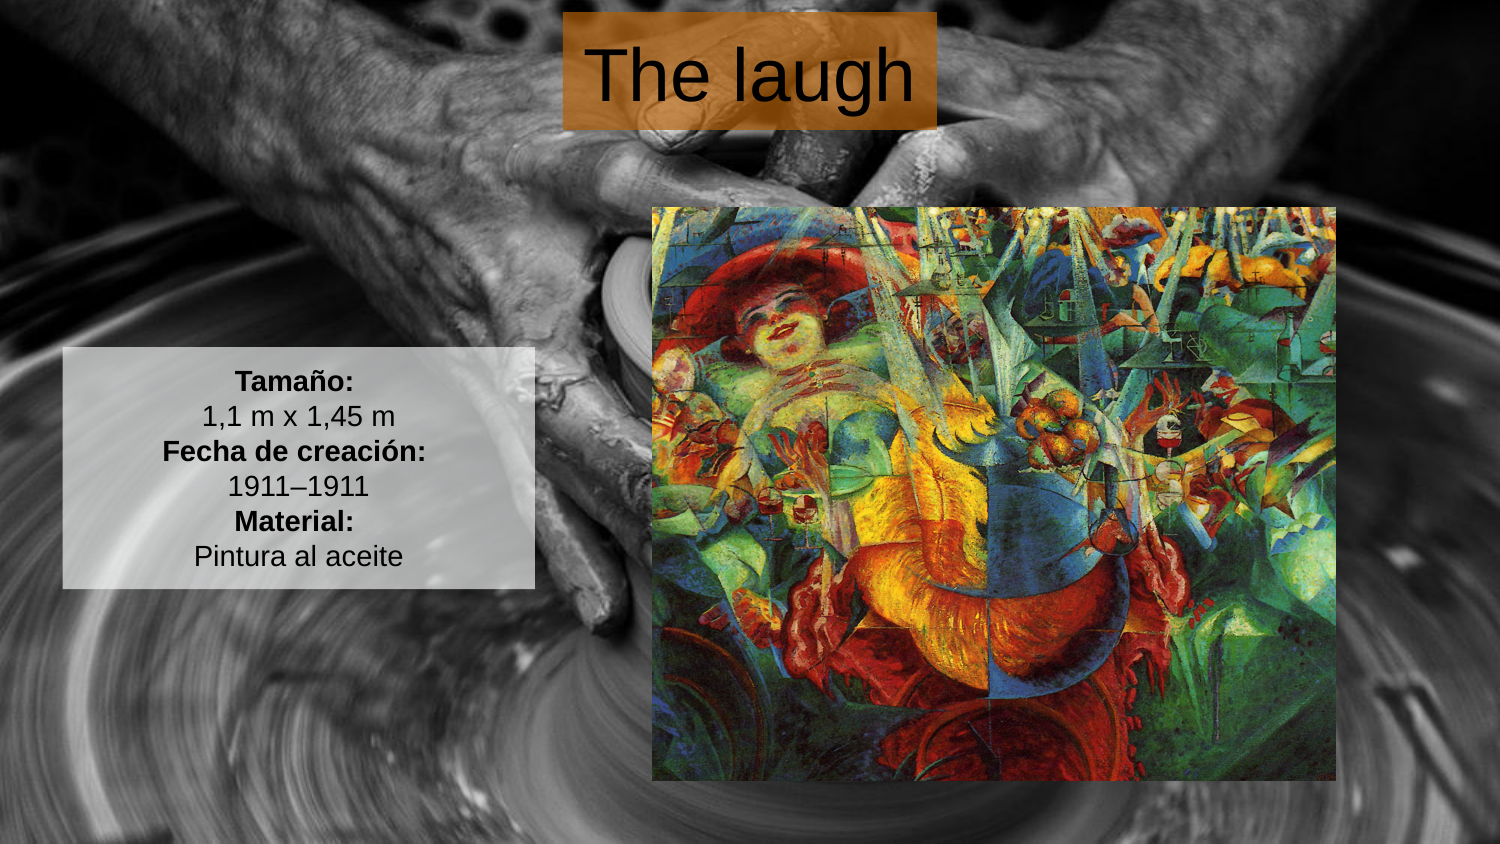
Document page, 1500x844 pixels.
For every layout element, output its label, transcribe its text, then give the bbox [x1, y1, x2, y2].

text_box Tamaño: 1,1 m x 1,45 m Fecha de creación: 1911–1911 Material: Pintura al aceite [62, 347, 535, 590]
title The laugh [562, 12, 937, 130]
picture [0, 0, 1500, 844]
